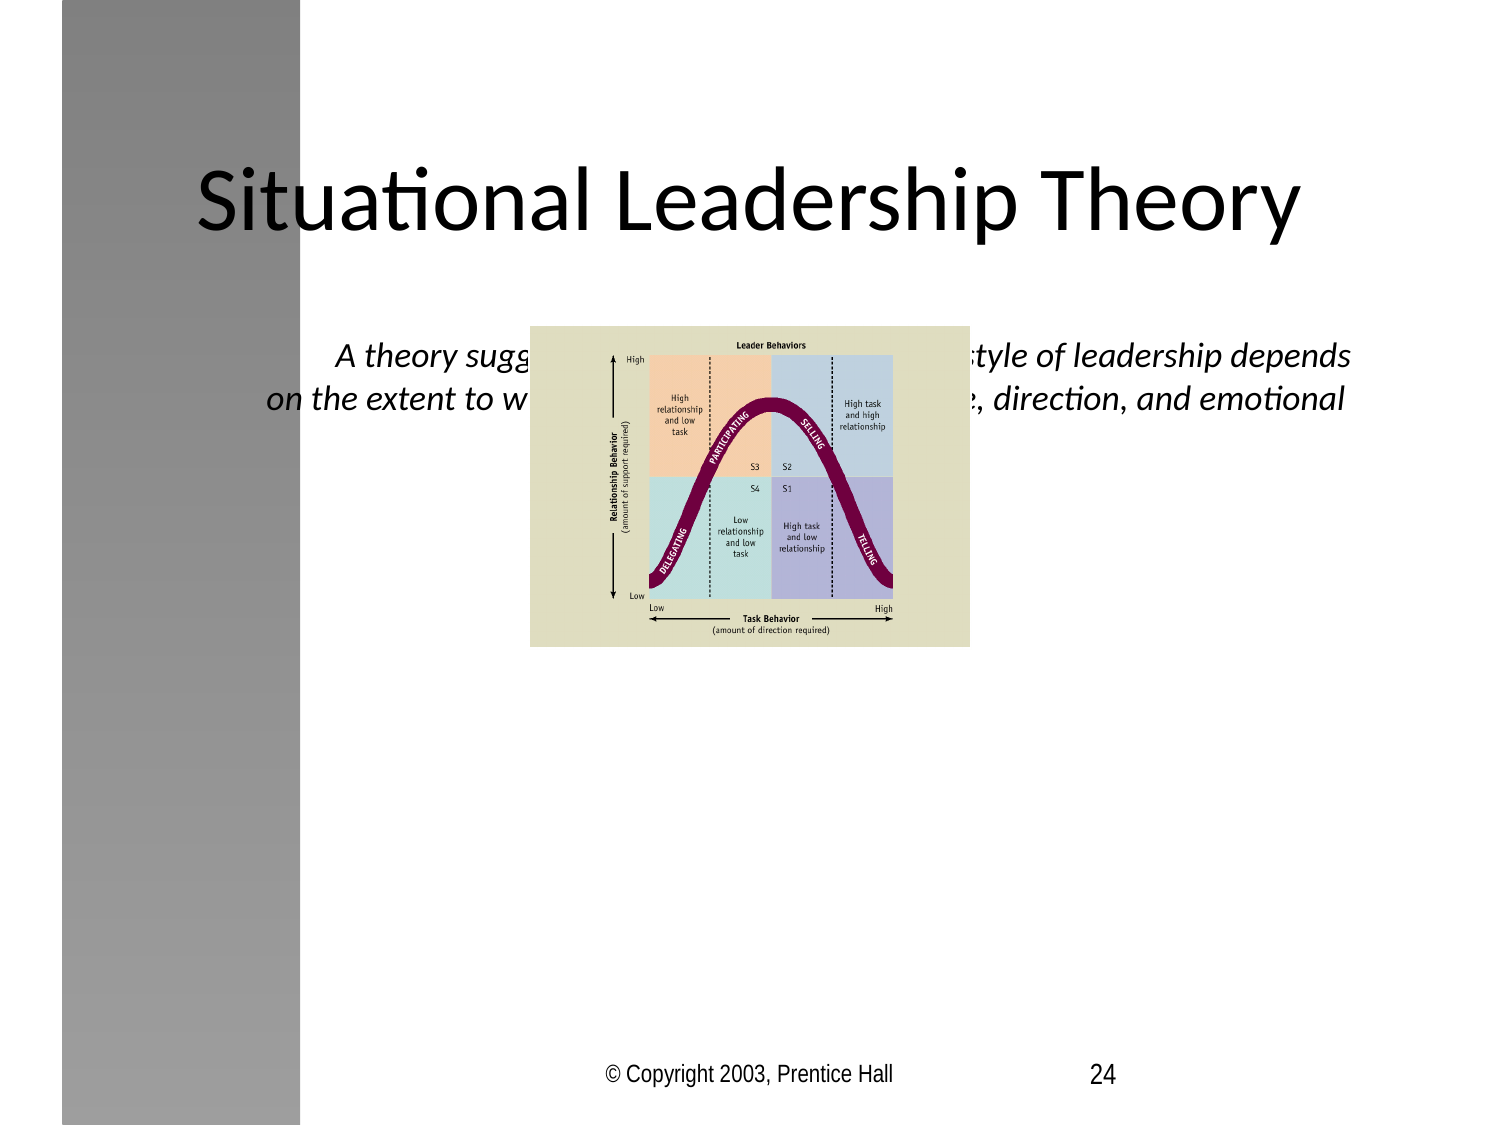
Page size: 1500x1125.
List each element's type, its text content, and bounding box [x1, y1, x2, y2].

text_box © Copyright 2003, Prentice Hall [512, 1042, 988, 1103]
list A theory suggesting that the most effective style of leadership depends on the extent to which followers require guidance, direction, and emotional support. [87, 312, 1363, 463]
title Situational Leadership Theory [112, 99, 1388, 288]
picture [112, 462, 1388, 1063]
text_box 24 [1074, 1042, 1426, 1103]
